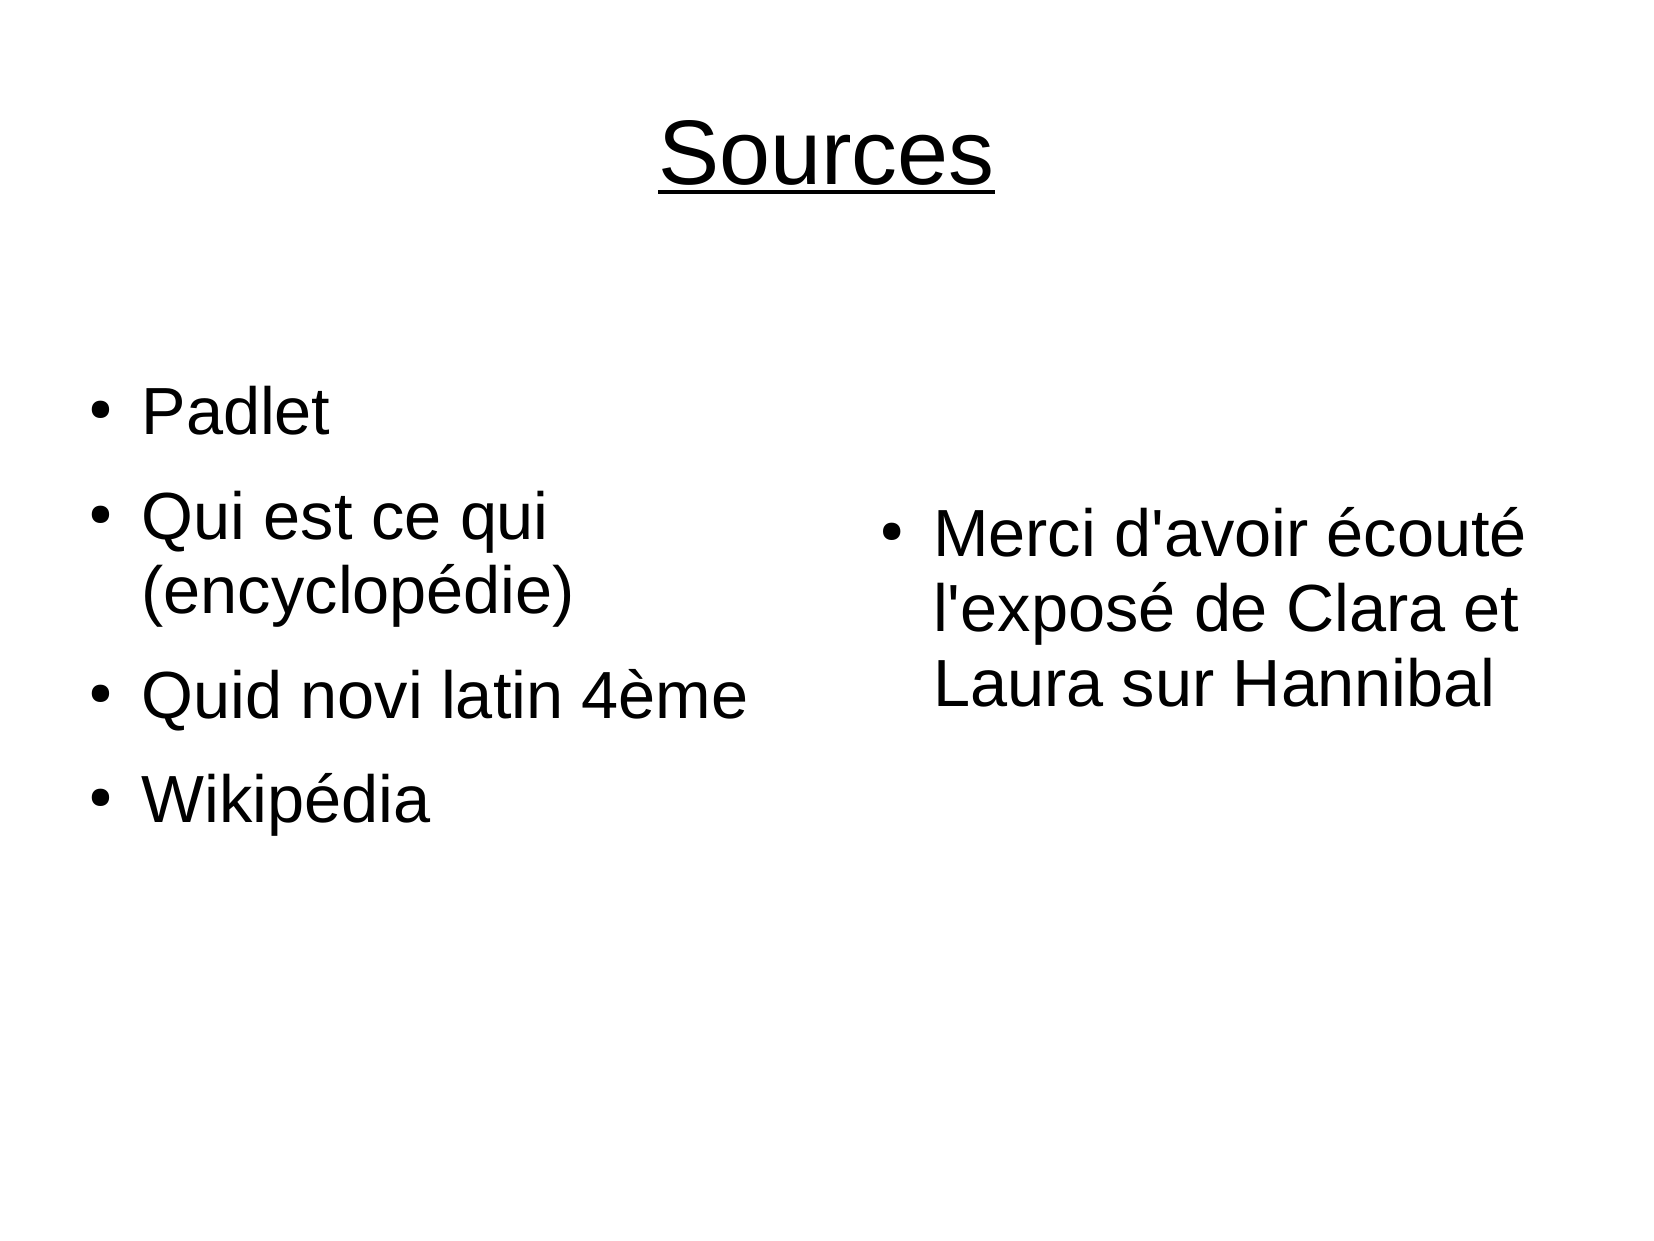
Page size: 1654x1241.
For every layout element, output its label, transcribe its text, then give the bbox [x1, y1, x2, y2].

list Merci d'avoir écouté l'exposé de Clara et Laura sur Hannibal [862, 496, 1589, 1241]
list Padlet Qui est ce qui (encyclopédie) Quid novi latin 4ème Wikipédia [70, 374, 798, 1193]
title Sources [82, 49, 1571, 257]
